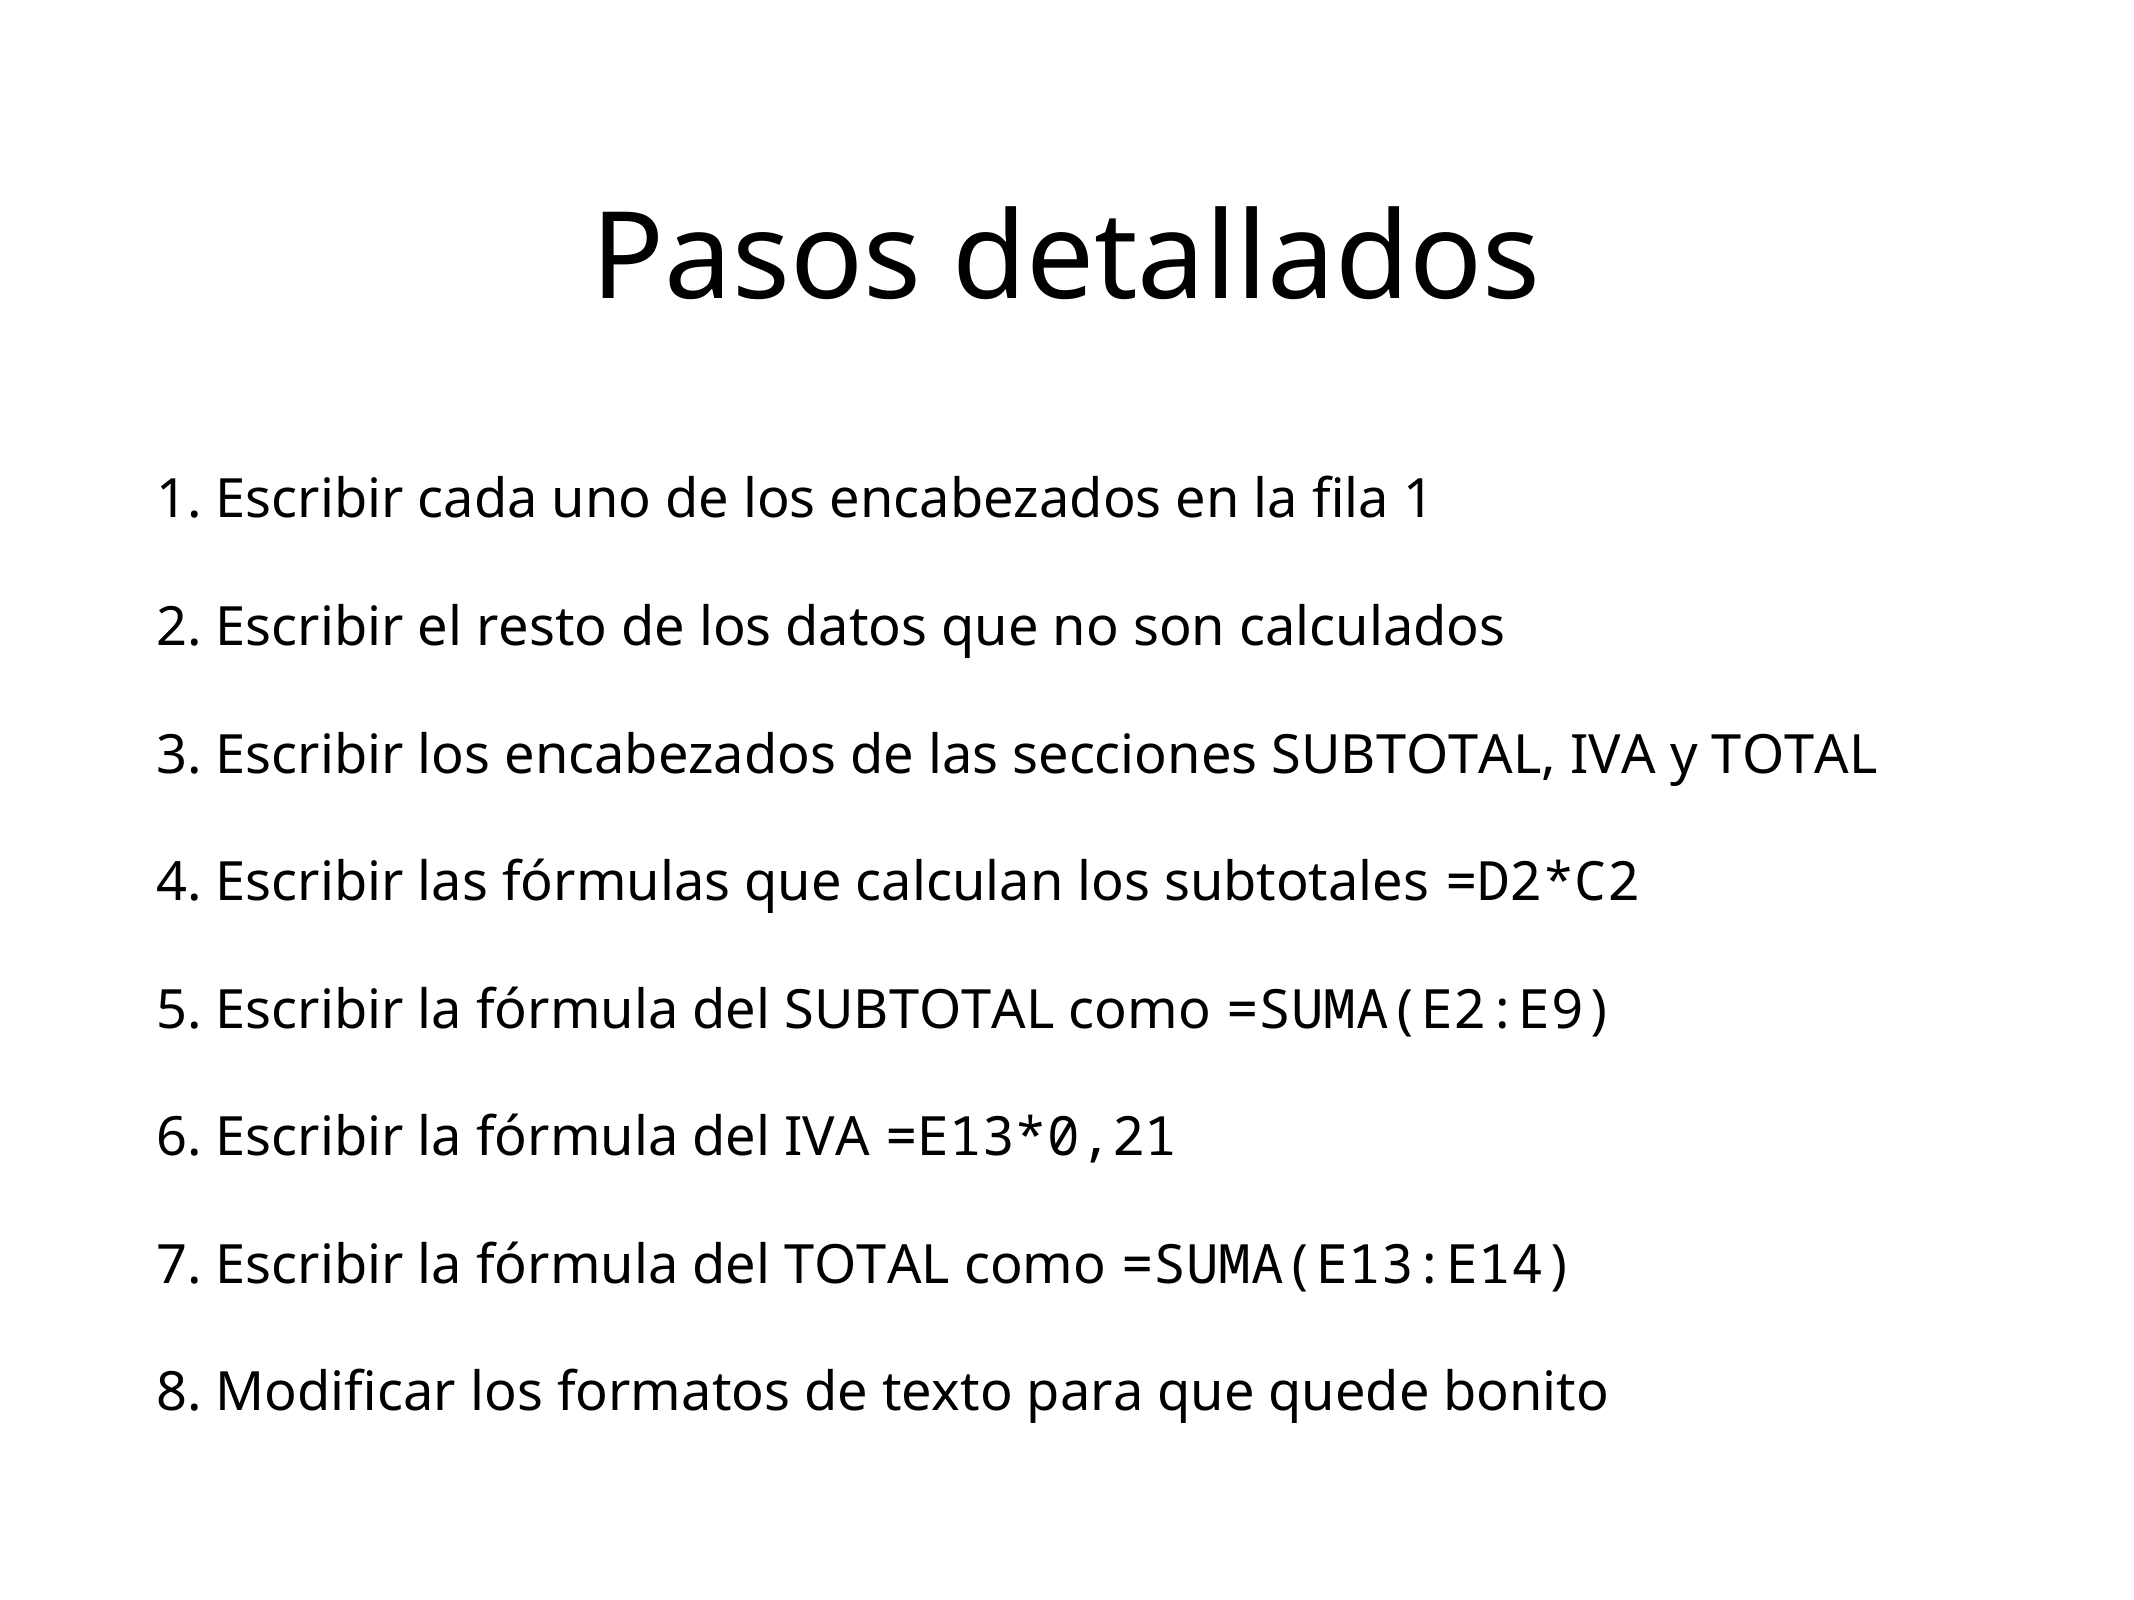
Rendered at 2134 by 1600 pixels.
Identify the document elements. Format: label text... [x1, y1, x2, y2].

list 1. Escribir cada uno de los encabezados en la fila 1 2. Escribir el resto de los datos que no son calculados 3. Escribir los encabezados de las secciones SUBTOTAL, IVA y TOTAL 4. Escribir las fórmulas que calculan los subtotales =D2*C2 5. Escribir la fórmula del SUBTOTAL como =SUMA(E2:E9) 6. Escribir la fórmula del IVA =E13*0,21 7. Escribir la fórmula del TOTAL como =SUMA(E13:E14) 8. Modificar los formatos de texto para que quede bonito [156, 427, 1978, 1459]
title Pasos detallados [156, 72, 1978, 427]
